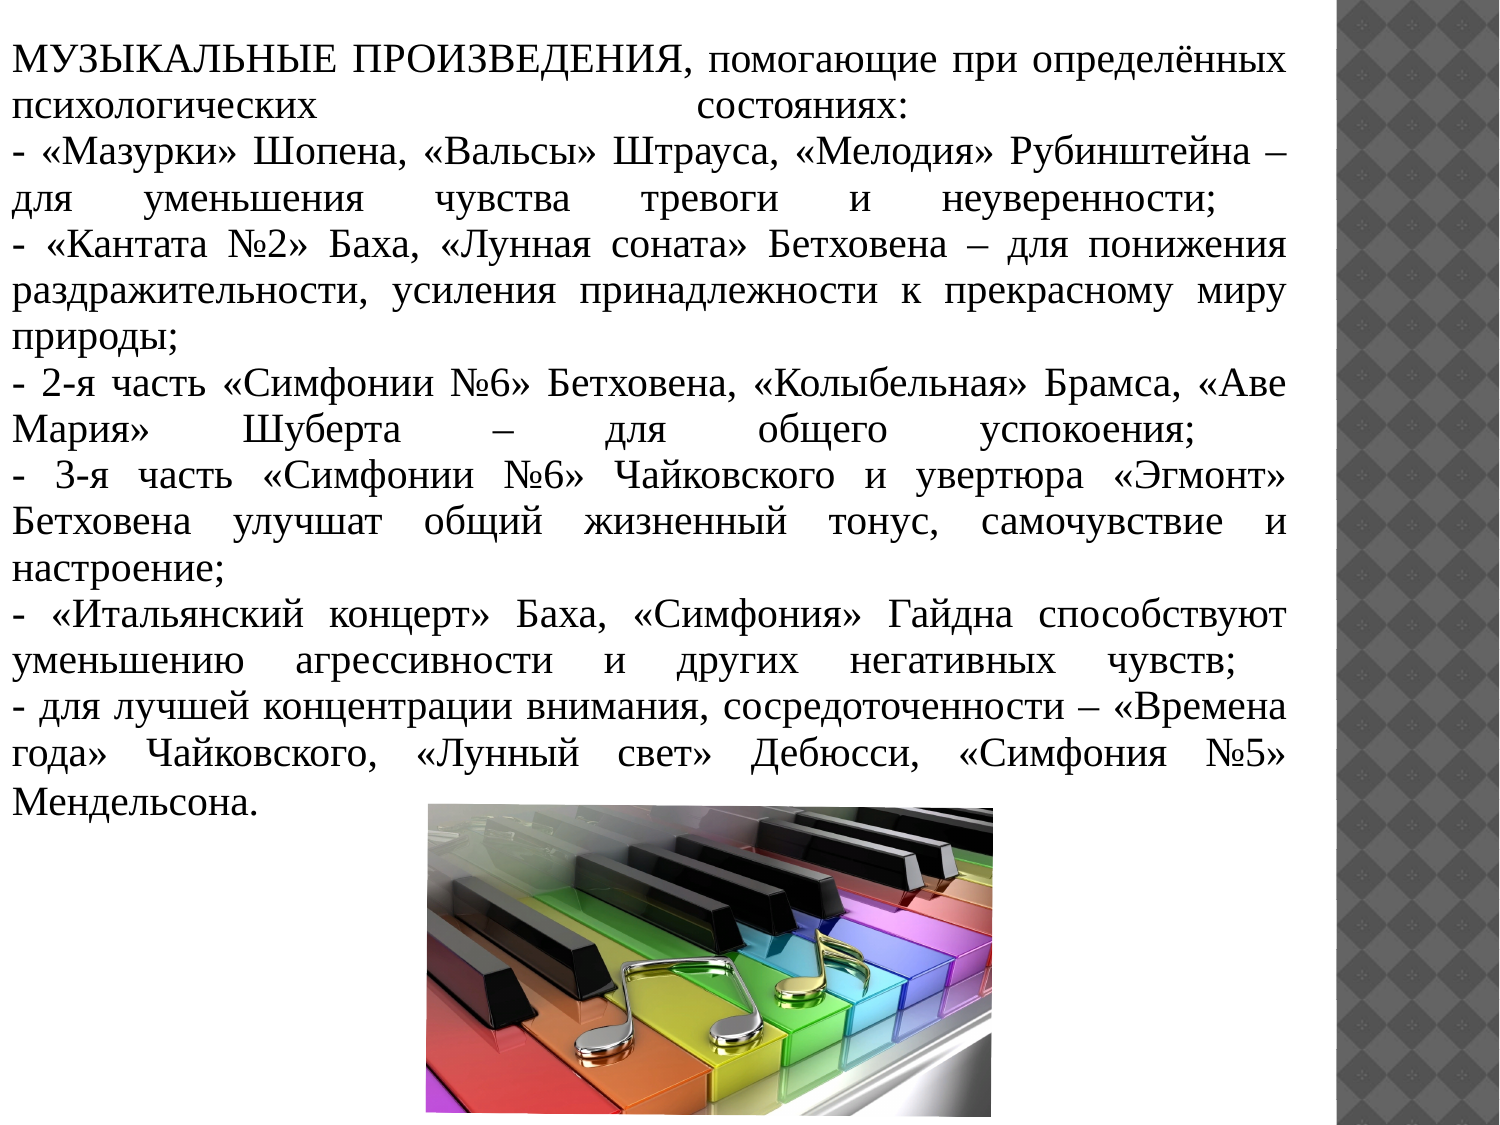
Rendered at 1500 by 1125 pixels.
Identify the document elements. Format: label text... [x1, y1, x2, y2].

picture [425, 803, 993, 1117]
title МУЗЫКАЛЬНЫЕ ПРОИЗВЕДЕНИЯ, помогающие при определённых психологических состояниях: - «Мазурки» Шопена, «Вальсы» Штрауса, «Мелодия» Рубинштейна – для уменьшения чувства тревоги и неуверенности; - «Кантата №2» Баха, «Лунная соната» Бетховена – для понижения раздражительности, усиления принадлежности к прекрасному миру природы; - 2-я часть «Симфонии №6» Бетховена, «Колыбельная» Брамса, «Аве Мария» Шуберта – для общего успокоения; - 3-я часть «Симфонии №6» Чайковского и увертюра «Эгмонт» Бетховена улучшат общий жизненный тонус, самочувствие и настроение; - «Итальянский концерт» Баха, «Симфония» Гайдна способствуют уменьшению агрессивности и других негативных чувств; - для лучшей концентрации внимания, сосредоточенности – «Времена года» Чайковского, «Лунный свет» Дебюсси, «Симфония №5» Мендельсона. [11, 28, 1288, 875]
picture [1336, 0, 1500, 1125]
